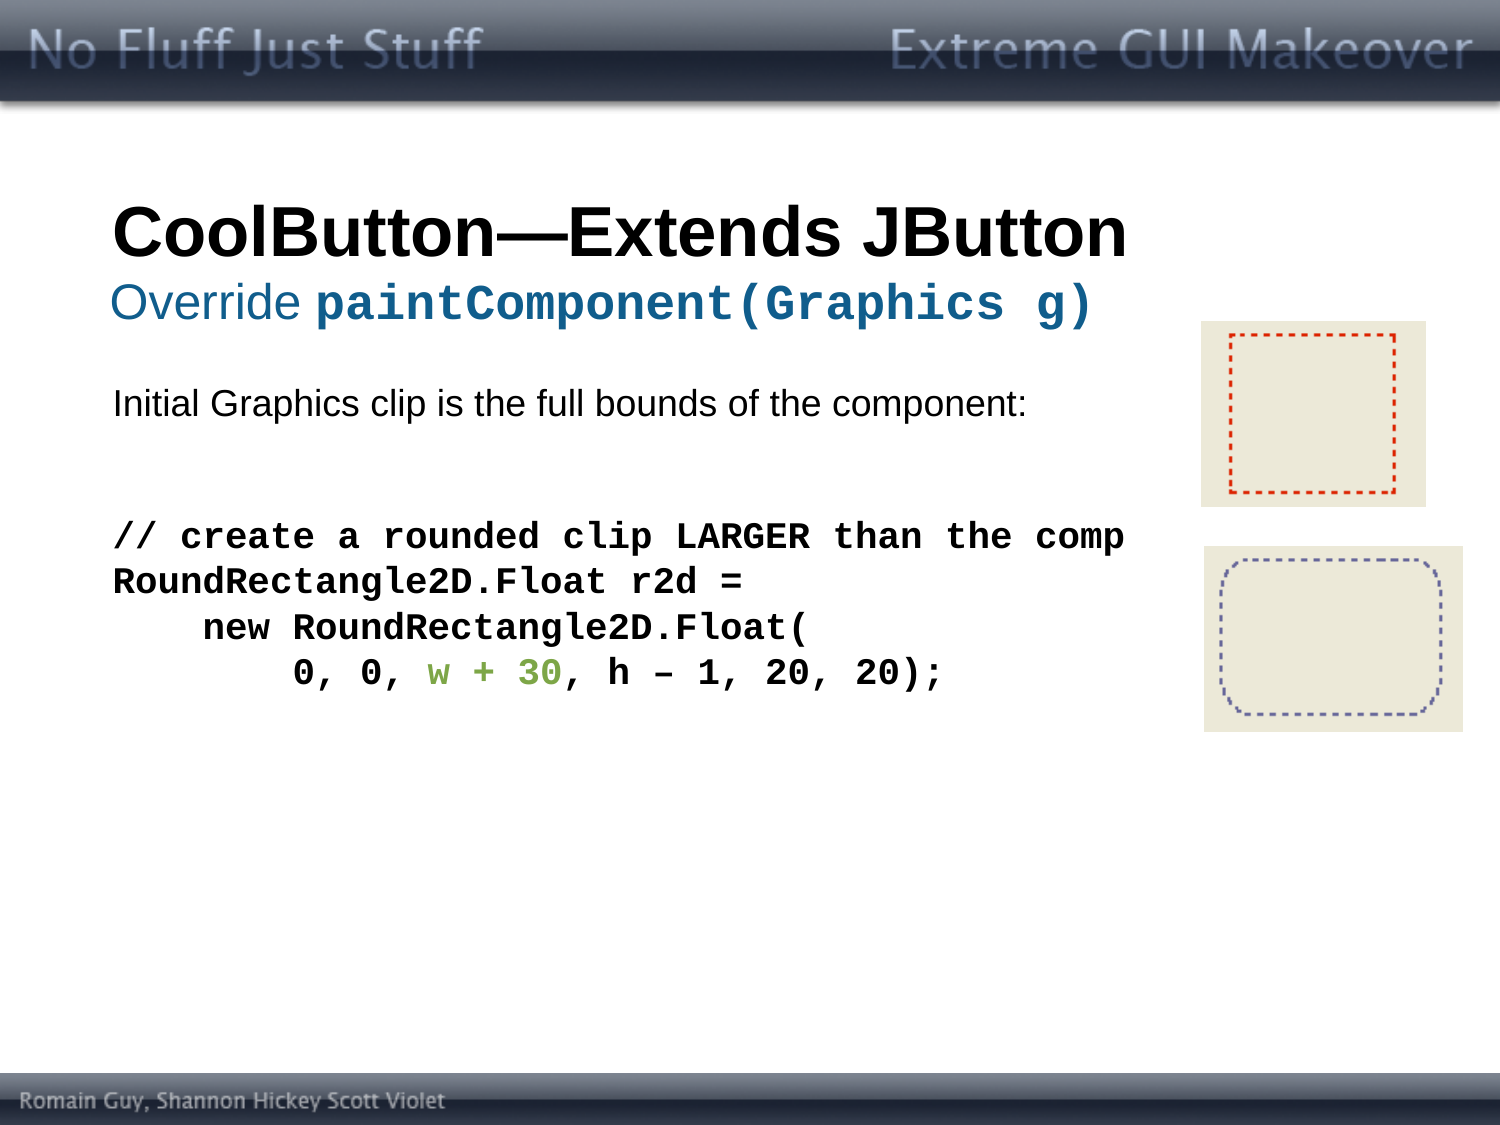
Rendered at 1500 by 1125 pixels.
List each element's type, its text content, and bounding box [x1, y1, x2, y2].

picture [0, 1073, 1500, 1125]
picture [0, 0, 1500, 114]
text_box Initial Graphics clip is the full bounds of the component: // create a rounded clip LARGER than the comp RoundRectangle2D.Float r2d = new RoundRectangle2D.Float( 0, 0, w + 30, h – 1, 20, 20); [112, 352, 1238, 1023]
picture [1238, 321, 1426, 507]
picture [1204, 546, 1463, 732]
title CoolButton—Extends JButton [112, 119, 1417, 271]
text_box Override paintComponent(Graphics g) [101, 262, 1377, 352]
